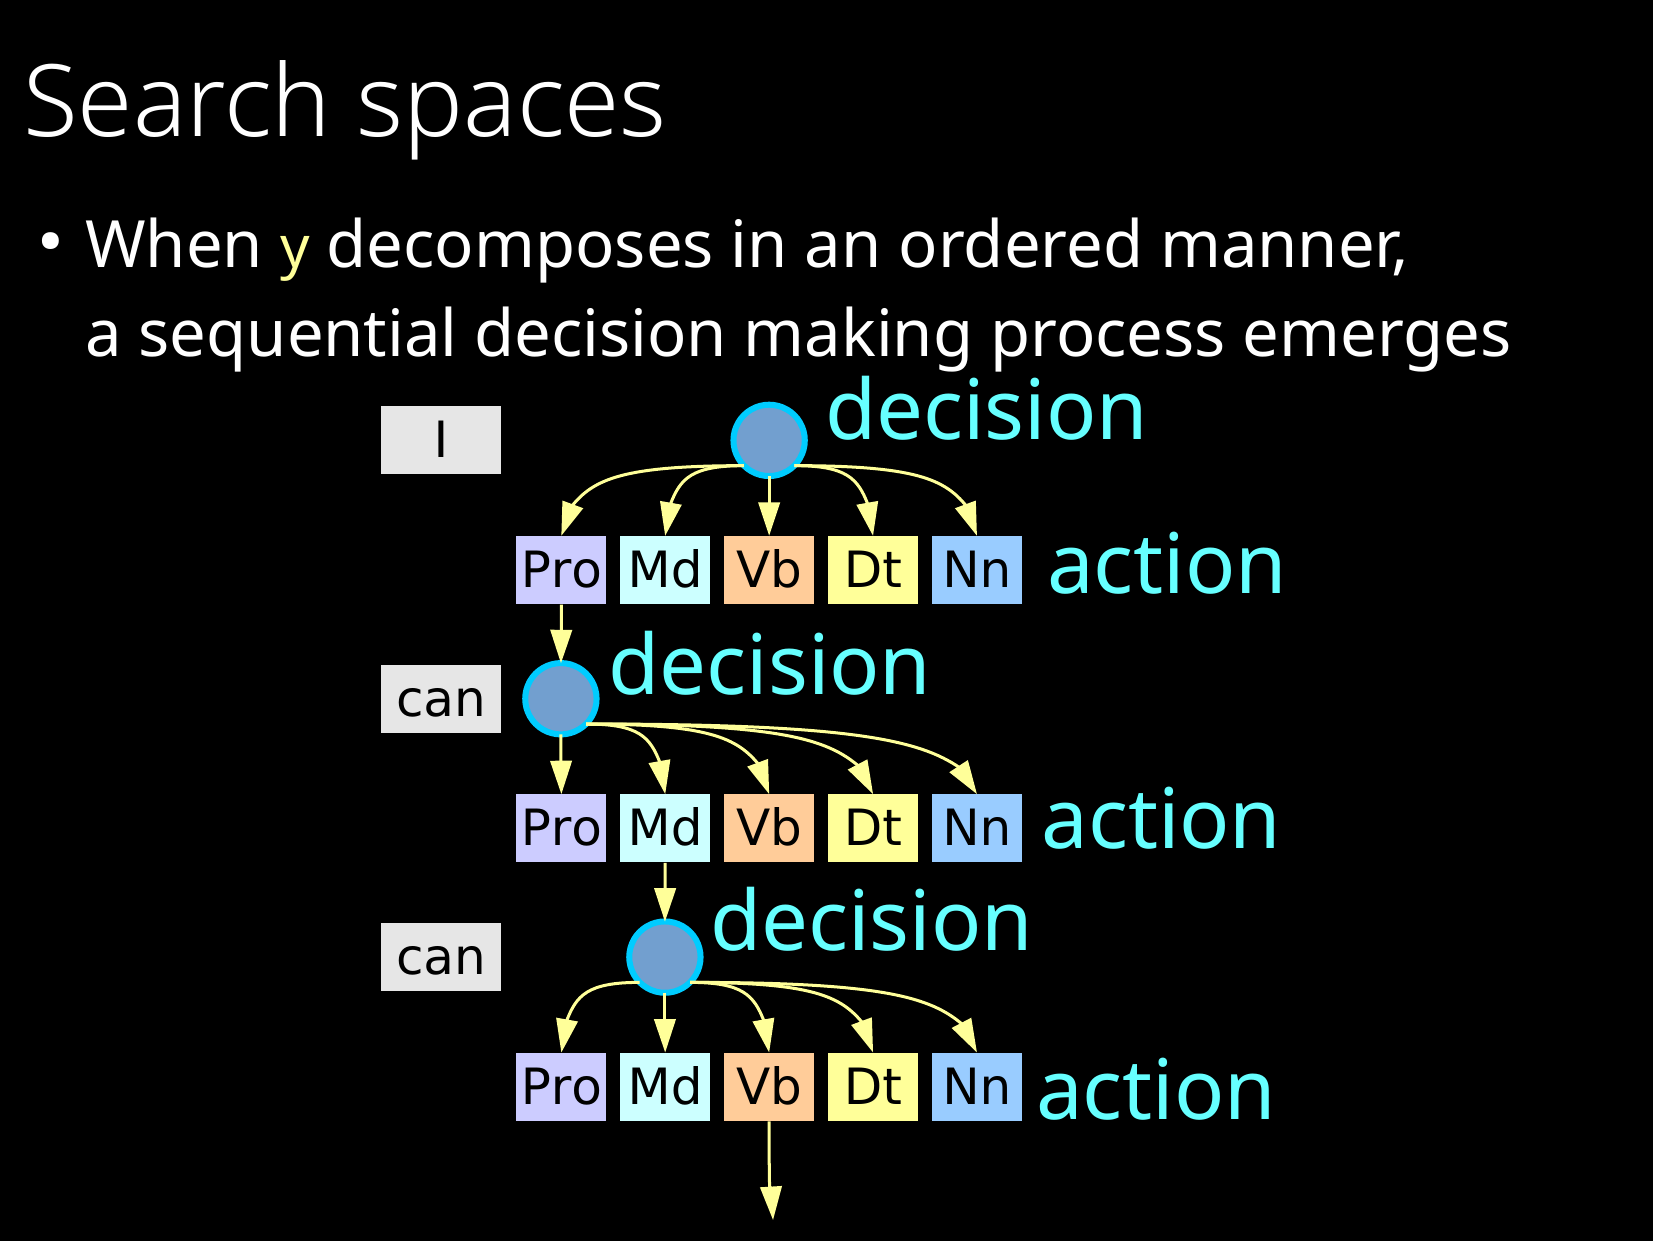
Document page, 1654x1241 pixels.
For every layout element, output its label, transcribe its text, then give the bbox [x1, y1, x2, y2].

text_box action [1041, 759, 1254, 871]
text_box decision [825, 350, 1109, 462]
text_box Dt [827, 1052, 919, 1122]
text_box can [380, 922, 502, 992]
text_box Pro [515, 535, 607, 605]
text_box Dt [827, 535, 919, 605]
text_box Vb [723, 1052, 815, 1122]
text_box [733, 404, 805, 476]
text_box Md [619, 535, 711, 605]
text_box decision [710, 860, 994, 972]
text_box Md [619, 793, 711, 863]
text_box Pro [515, 1052, 607, 1122]
text_box [525, 663, 597, 735]
text_box Pro [515, 793, 607, 863]
title Search spaces [23, 25, 1630, 171]
text_box Nn [931, 793, 1023, 863]
text_box decision [608, 605, 892, 717]
text_box Vb [723, 793, 815, 860]
text_box action [1036, 1030, 1248, 1142]
text_box Vb [723, 535, 815, 605]
text_box I [380, 405, 502, 475]
text_box [629, 921, 701, 993]
text_box Dt [827, 793, 919, 860]
text_box can [380, 664, 502, 734]
text_box Nn [931, 535, 1023, 605]
list When y decomposes in an ordered manner, a sequential decision making process emerges [23, 198, 1630, 379]
text_box action [1047, 504, 1259, 616]
text_box Nn [931, 1052, 1023, 1122]
text_box Md [619, 1052, 711, 1122]
